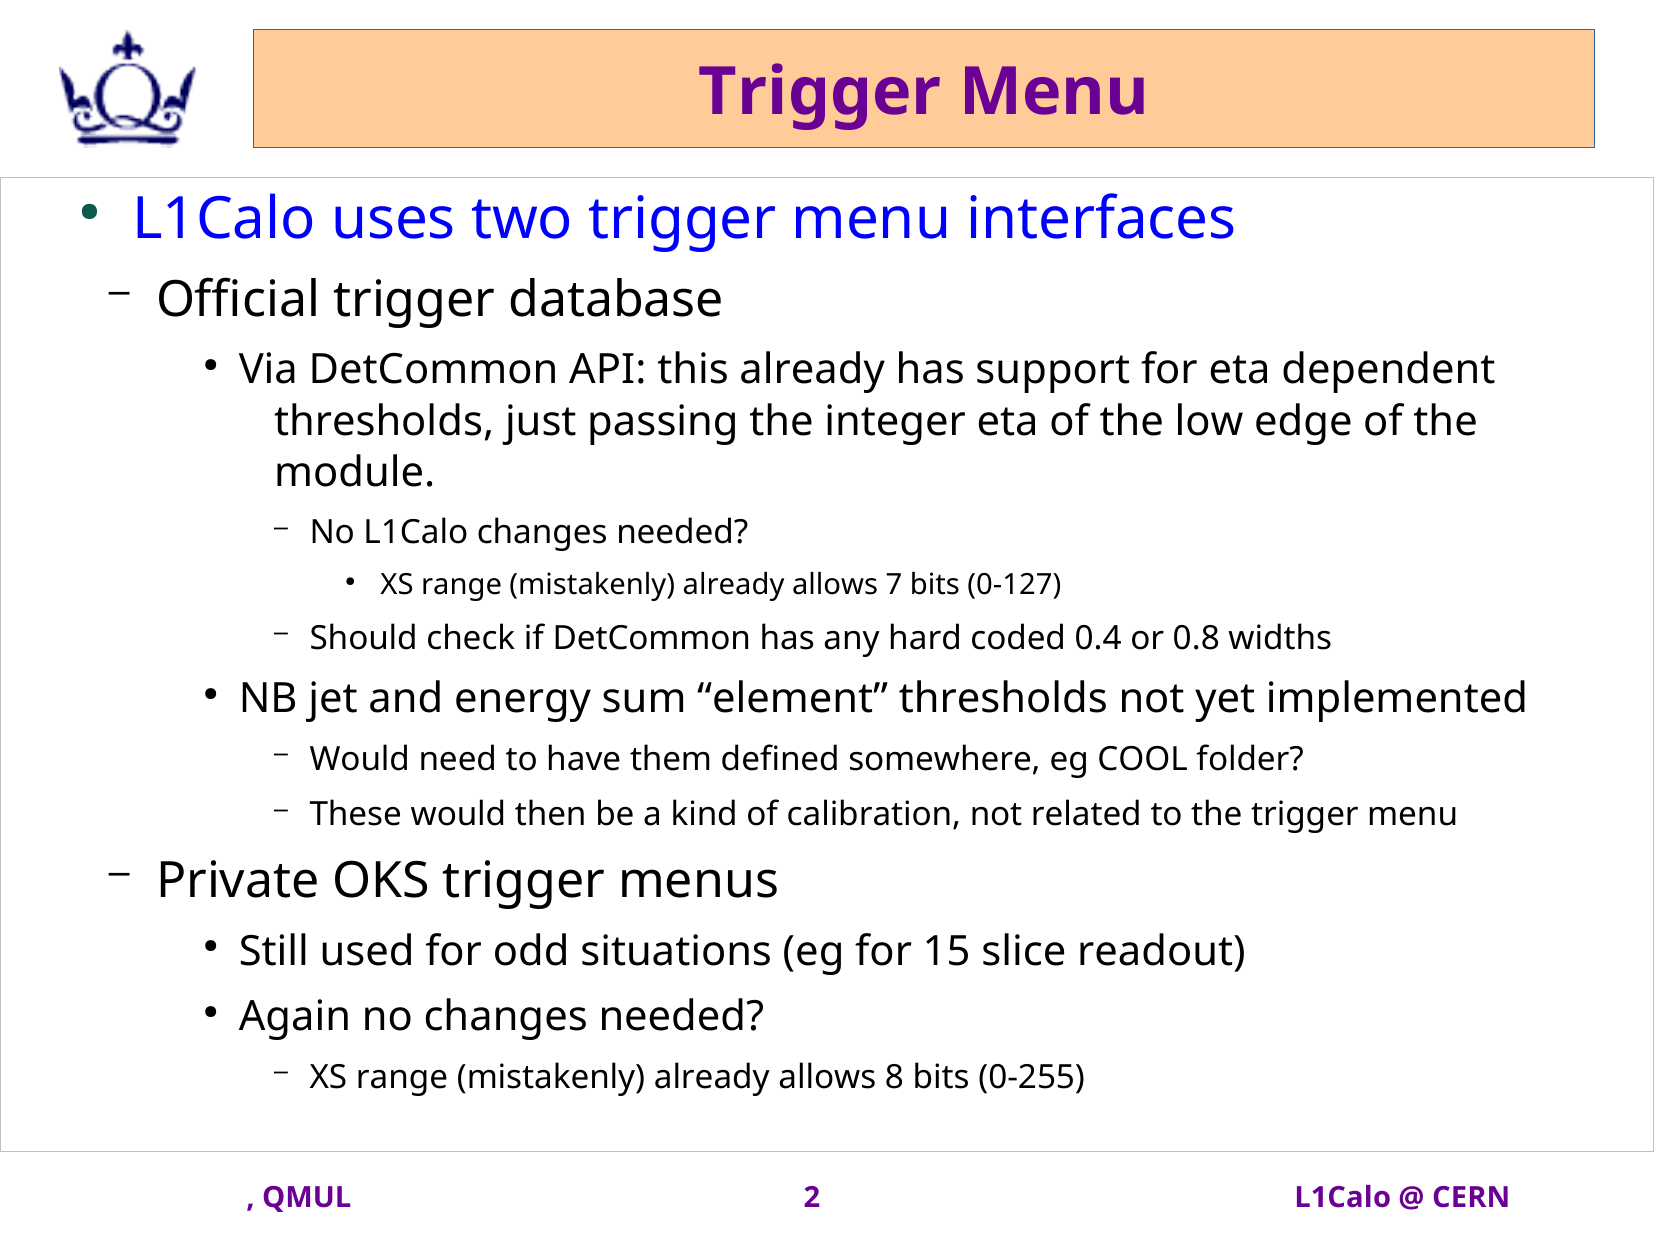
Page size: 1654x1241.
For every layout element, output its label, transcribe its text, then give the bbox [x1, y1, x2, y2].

list L1Calo uses two trigger menu interfaces Official trigger database Via DetCommon API: this already has support for eta dependent thresholds, just passing the integer eta of the low edge of the module. No L1Calo changes needed? XS range (mistakenly) already allows 7 bits (0-127) Should check if DetCommon has any hard coded 0.4 or 0.8 widths NB jet and energy sum “element” thresholds not yet implemented Would need to have them defined somewhere, eg COOL folder? These would then be a kind of calibration, not related to the trigger menu Private OKS trigger menus Still used for odd situations (eg for 15 slice readout) Again no changes needed? XS range (mistakenly) already allows 8 bits (0-255) [61, 181, 1605, 1149]
picture [59, 29, 200, 148]
title Trigger Menu [253, 29, 1595, 148]
